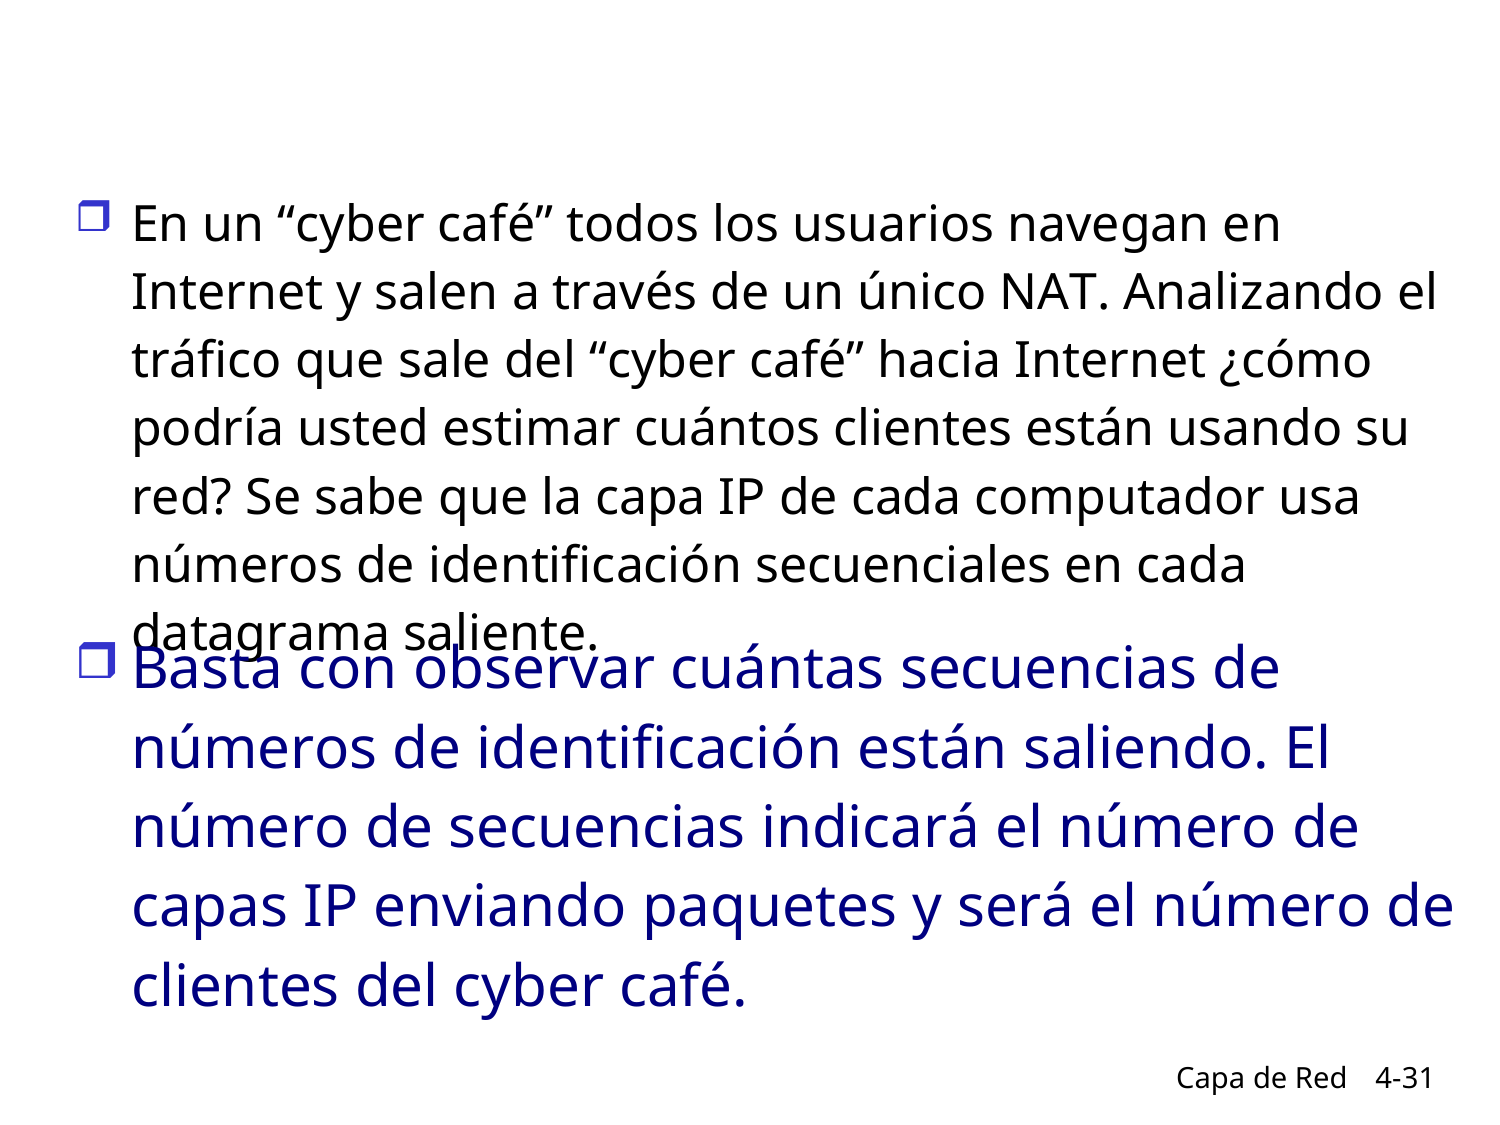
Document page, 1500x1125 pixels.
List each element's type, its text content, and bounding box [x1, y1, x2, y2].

list En un “cyber café” todos los usuarios navegan en Internet y salen a través de un único NAT. Analizando el tráfico que sale del “cyber café” hacia Internet ¿cómo podría usted estimar cuántos clientes están usando su red? Se sabe que la capa IP de cada computador usa números de identificación secuenciales en cada datagrama saliente. [75, 187, 1463, 589]
list Basta con observar cuántas secuencias de números de identificación están saliendo. El número de secuencias indicará el número de capas IP enviando paquetes y será el número de clientes del cyber café. [75, 626, 1463, 1028]
